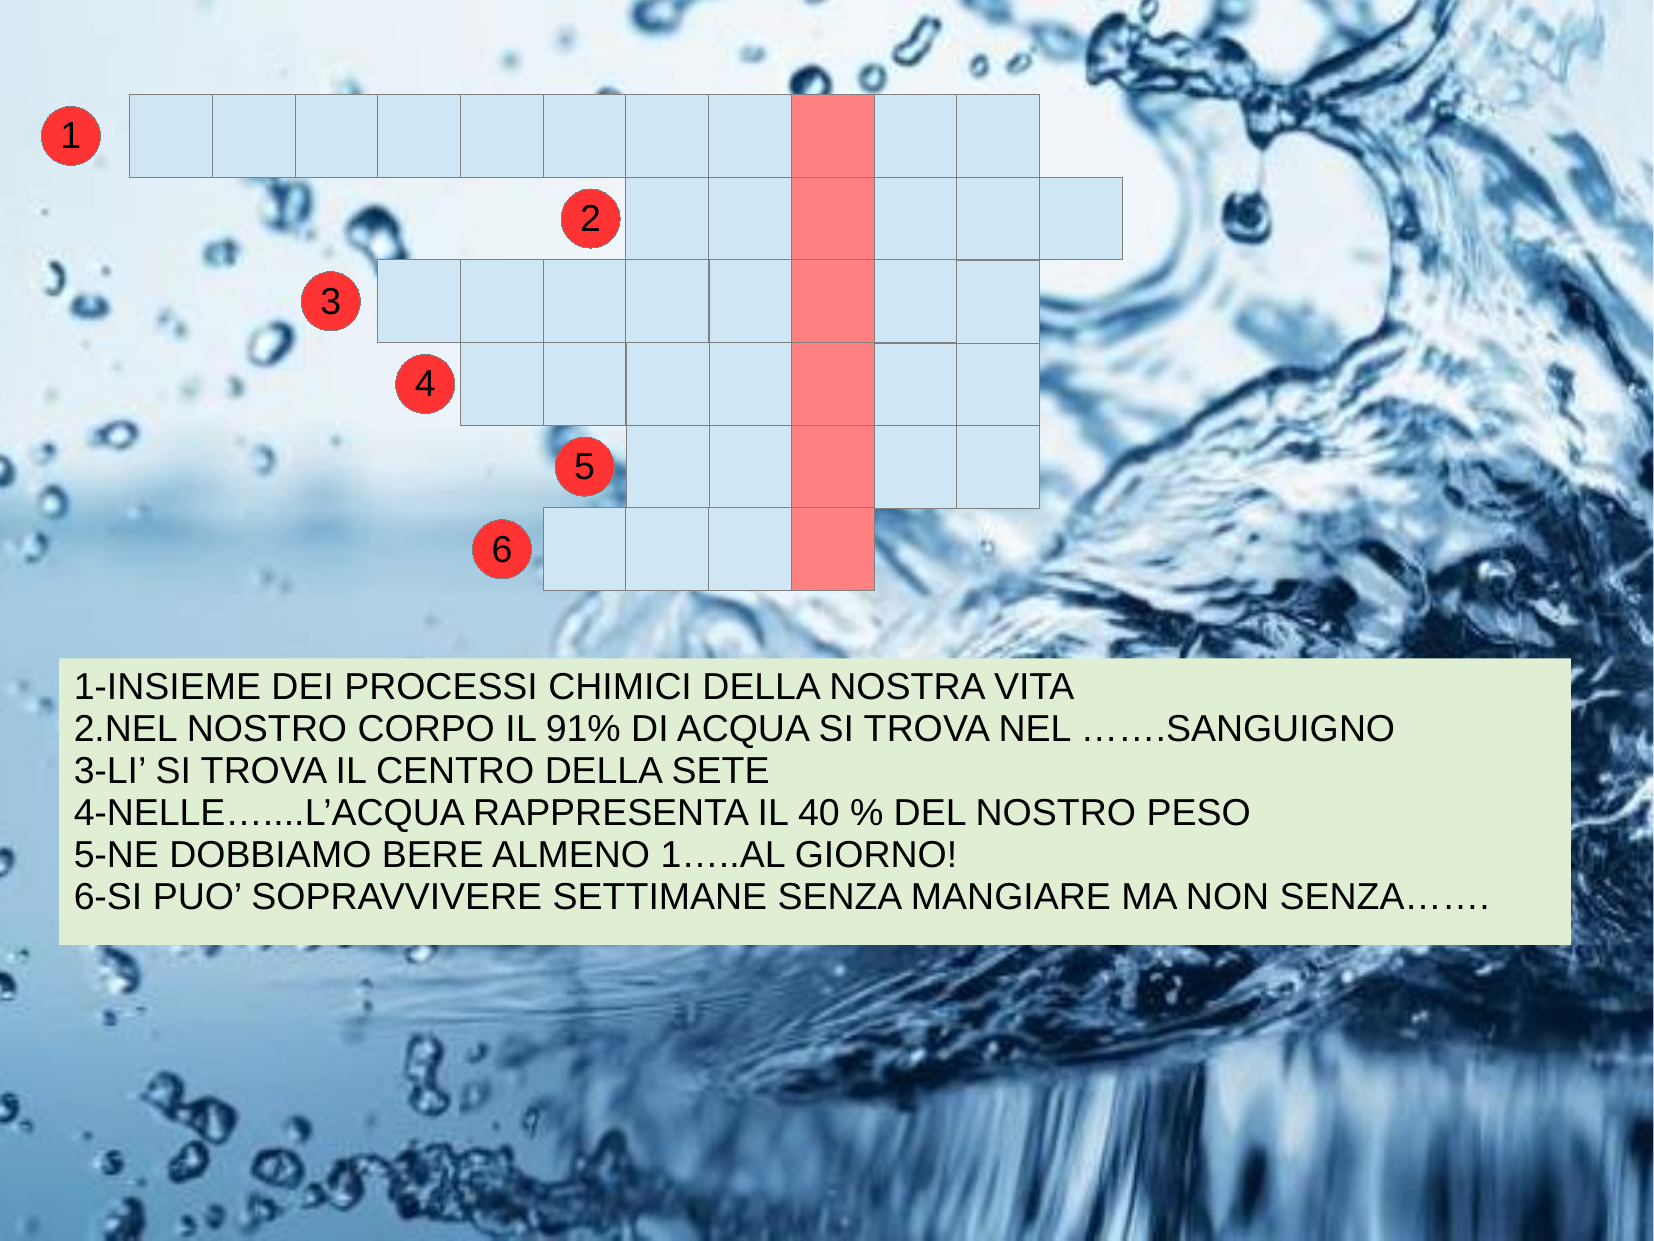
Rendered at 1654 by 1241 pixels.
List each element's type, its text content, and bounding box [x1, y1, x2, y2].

picture [0, 0, 1654, 1241]
text_box [129, 94, 1123, 591]
text_box 2 [561, 188, 621, 249]
text_box 4 [395, 354, 455, 414]
text_box 6 [472, 519, 532, 579]
text_box 1-INSIEME DEI PROCESSI CHIMICI DELLA NOSTRA VITA 2.NEL NOSTRO CORPO IL 91% DI ACQUA SI TROVA NEL …….SANGUIGNO 3-LI’ SI TROVA IL CENTRO DELLA SETE 4-NELLE…....L’ACQUA RAPPRESENTA IL 40 % DEL NOSTRO PESO 5-NE DOBBIAMO BERE ALMENO 1…..AL GIORNO! 6-SI PUO’ SOPRAVVIVERE SETTIMANE SENZA MANGIARE MA NON SENZA……. [59, 658, 1571, 945]
text_box 3 [301, 271, 361, 331]
text_box 5 [555, 437, 615, 497]
text_box 1 [41, 106, 101, 166]
